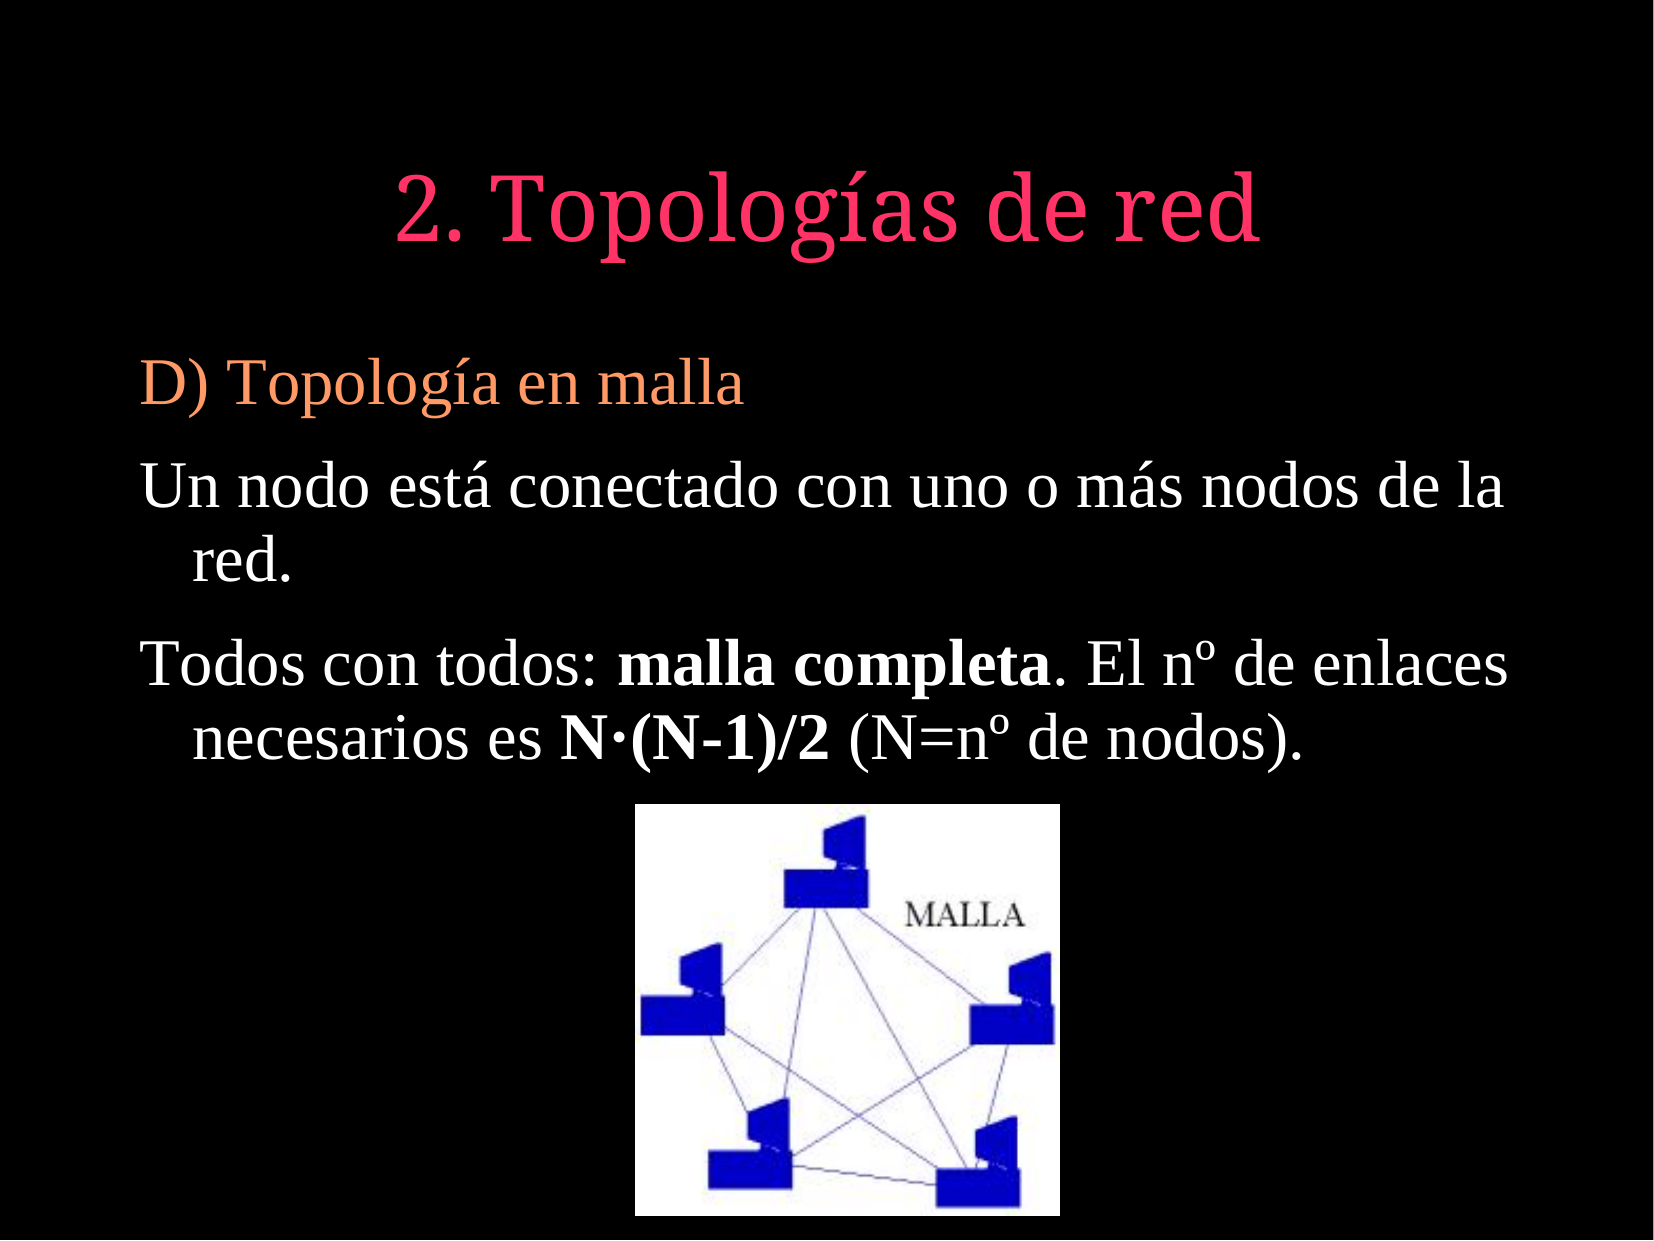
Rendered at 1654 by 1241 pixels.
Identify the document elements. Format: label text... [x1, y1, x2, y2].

picture [635, 804, 1060, 1216]
title 2. Topologías de red [121, 102, 1534, 311]
list D) Topología en malla Un nodo está conectado con uno o más nodos de la red. Todos con todos: malla completa. El nº de enlaces necesarios es N·(N-1)/2 (N=nº de nodos). [121, 344, 1534, 1127]
